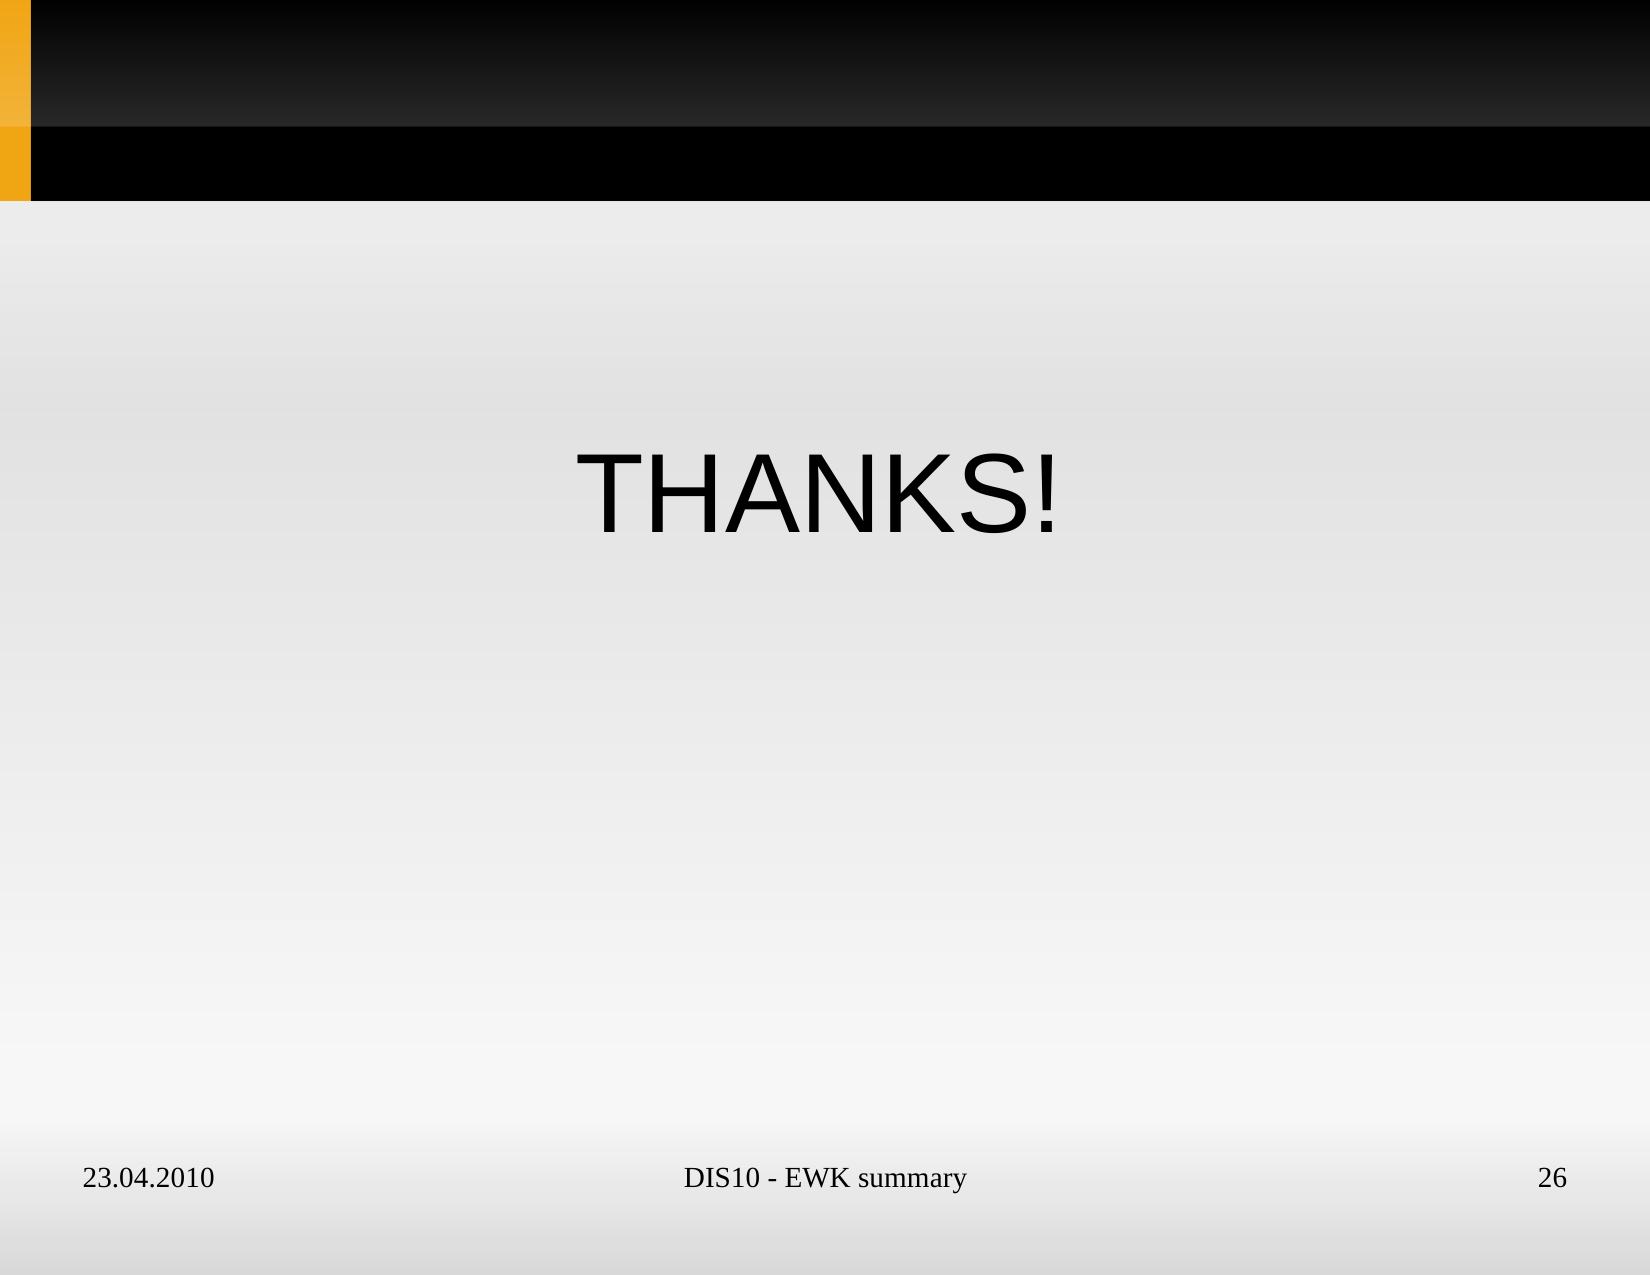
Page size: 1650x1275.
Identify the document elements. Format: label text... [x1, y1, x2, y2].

subtitle THANKS! [76, 7, 1562, 1133]
picture [0, 0, 1650, 1275]
